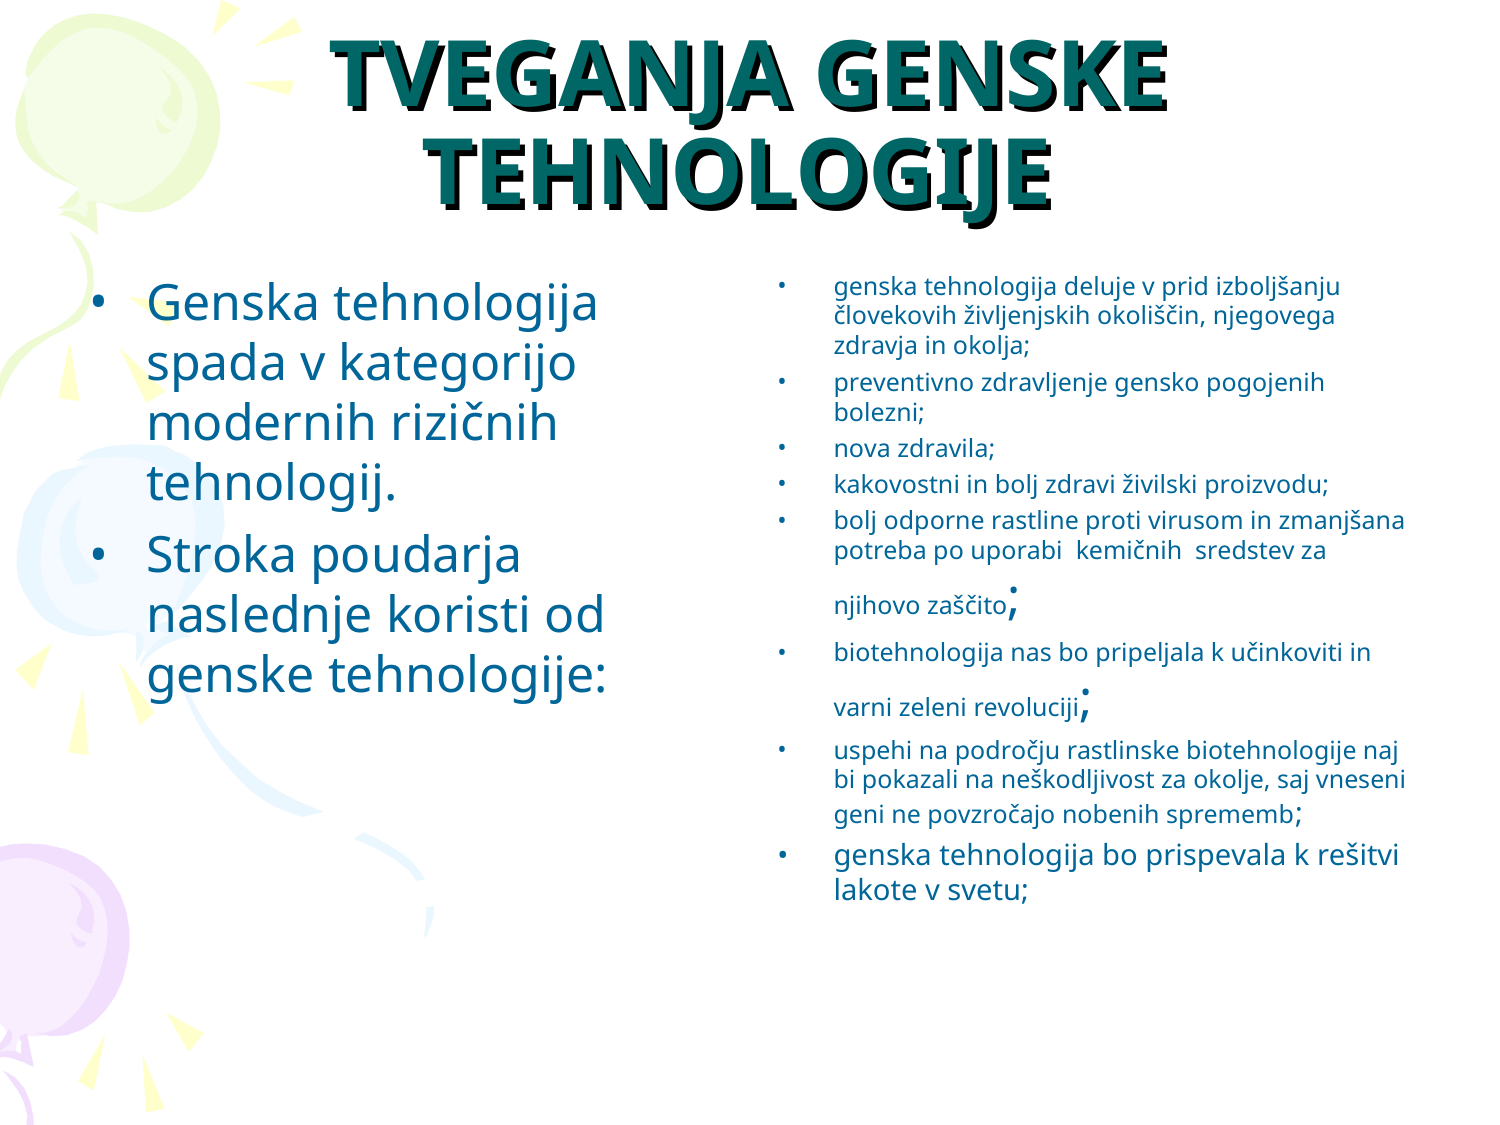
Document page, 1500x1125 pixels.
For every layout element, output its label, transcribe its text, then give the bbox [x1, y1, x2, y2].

list genska tehnologija deluje v prid izboljšanju človekovih življenjskih okoliščin, njegovega zdravja in okolja; preventivno zdravljenje gensko pogojenih bolezni; nova zdravila; kakovostni in bolj zdravi živilski proizvodu; bolj odporne rastline proti virusom in zmanjšana potreba po uporabi kemičnih sredstev za njihovo zaščito; biotehnologija nas bo pripeljala k učinkoviti in varni zeleni revoluciji; uspehi na področju rastlinske biotehnologije naj bi pokazali na neškodljivost za okolje, saj vneseni geni ne povzročajo nobenih sprememb; genska tehnologija bo prispevala k rešitvi lakote v svetu; [762, 262, 1426, 994]
title TVEGANJA GENSKE TEHNOLOGIJE [72, 16, 1426, 233]
list Genska tehnologija spada v kategorijo modernih rizičnih tehnologij. Stroka poudarja naslednje koristi od genske tehnologije: [75, 262, 738, 994]
